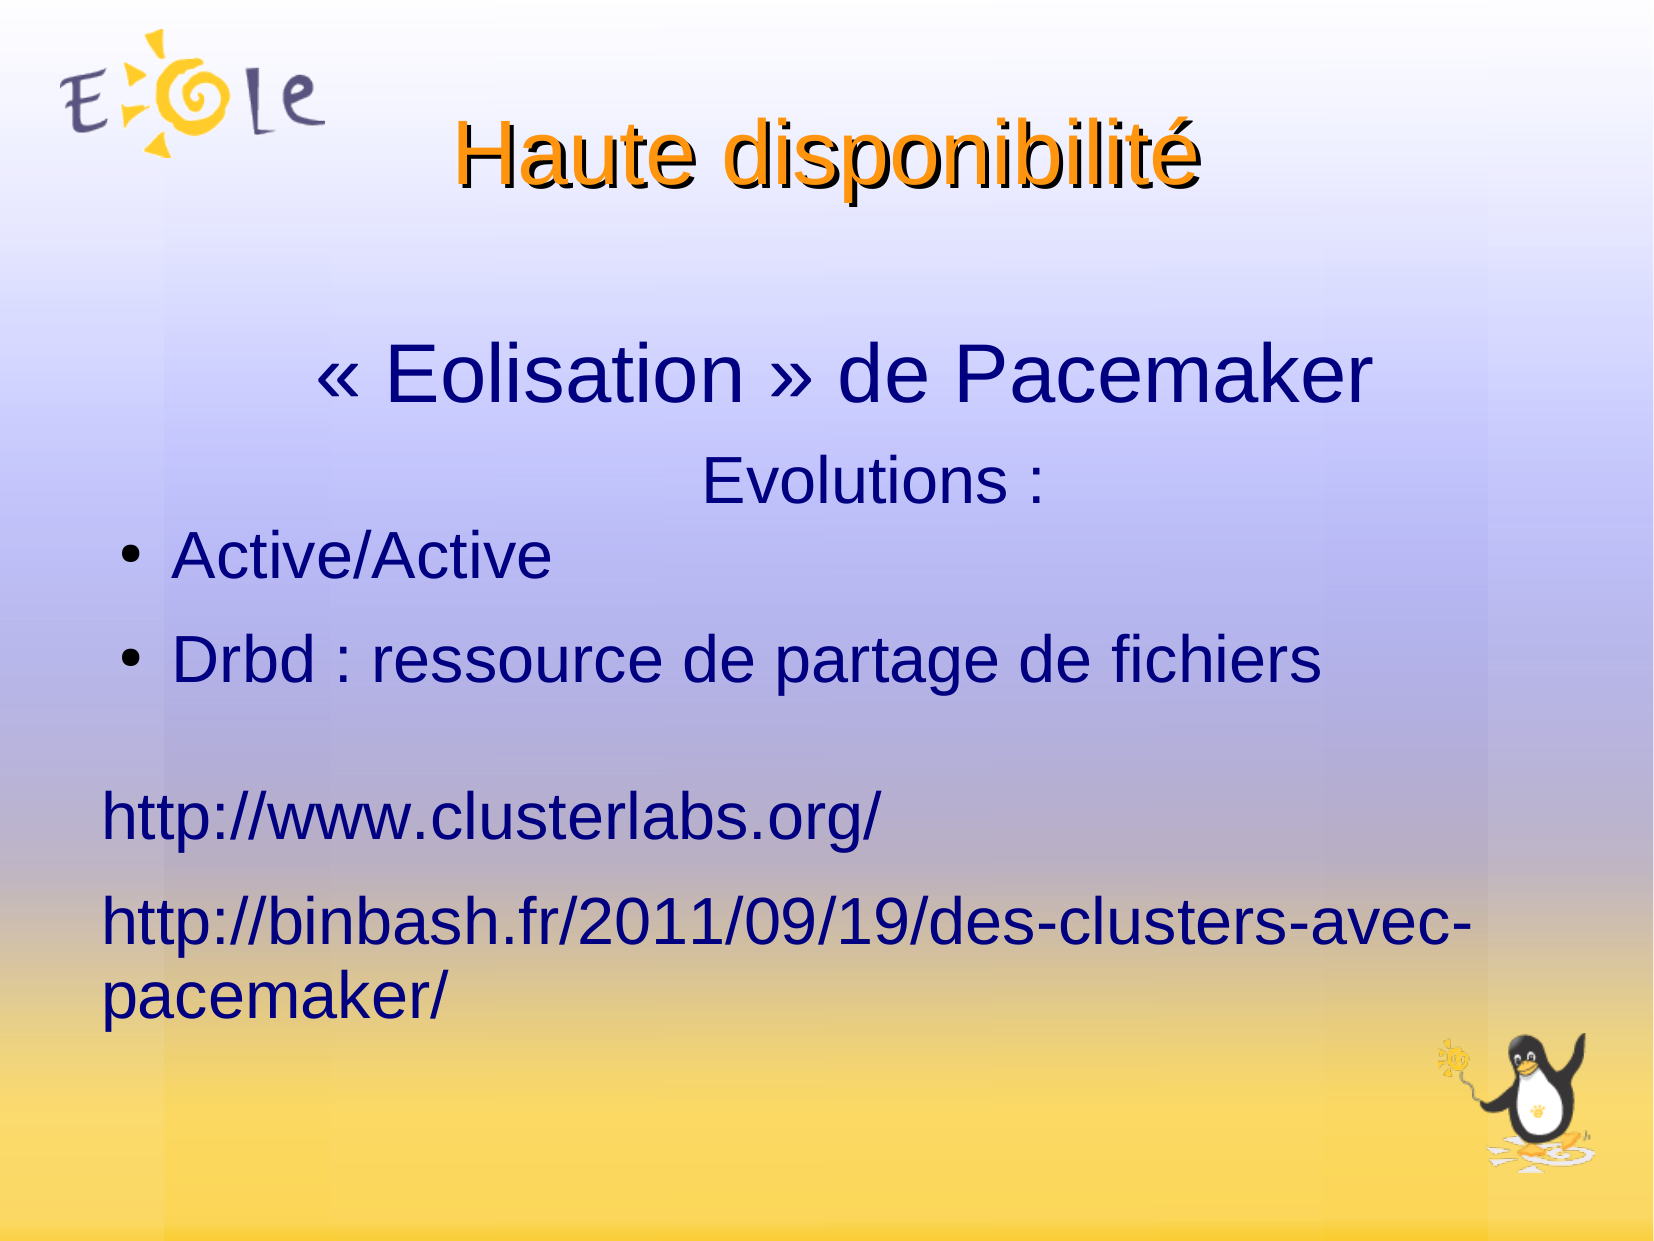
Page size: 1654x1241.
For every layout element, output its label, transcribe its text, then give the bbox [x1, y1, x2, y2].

picture [0, 0, 1654, 1241]
title Haute disponibilité [82, 49, 1571, 257]
list « Eolisation » de Pacemaker Evolutions : Active/Active Drbd : ressource de partage de fichiers http://www.clusterlabs.org/ http://binbash.fr/2011/09/19/des-clusters-avec-pacemaker/ [101, 326, 1590, 1114]
